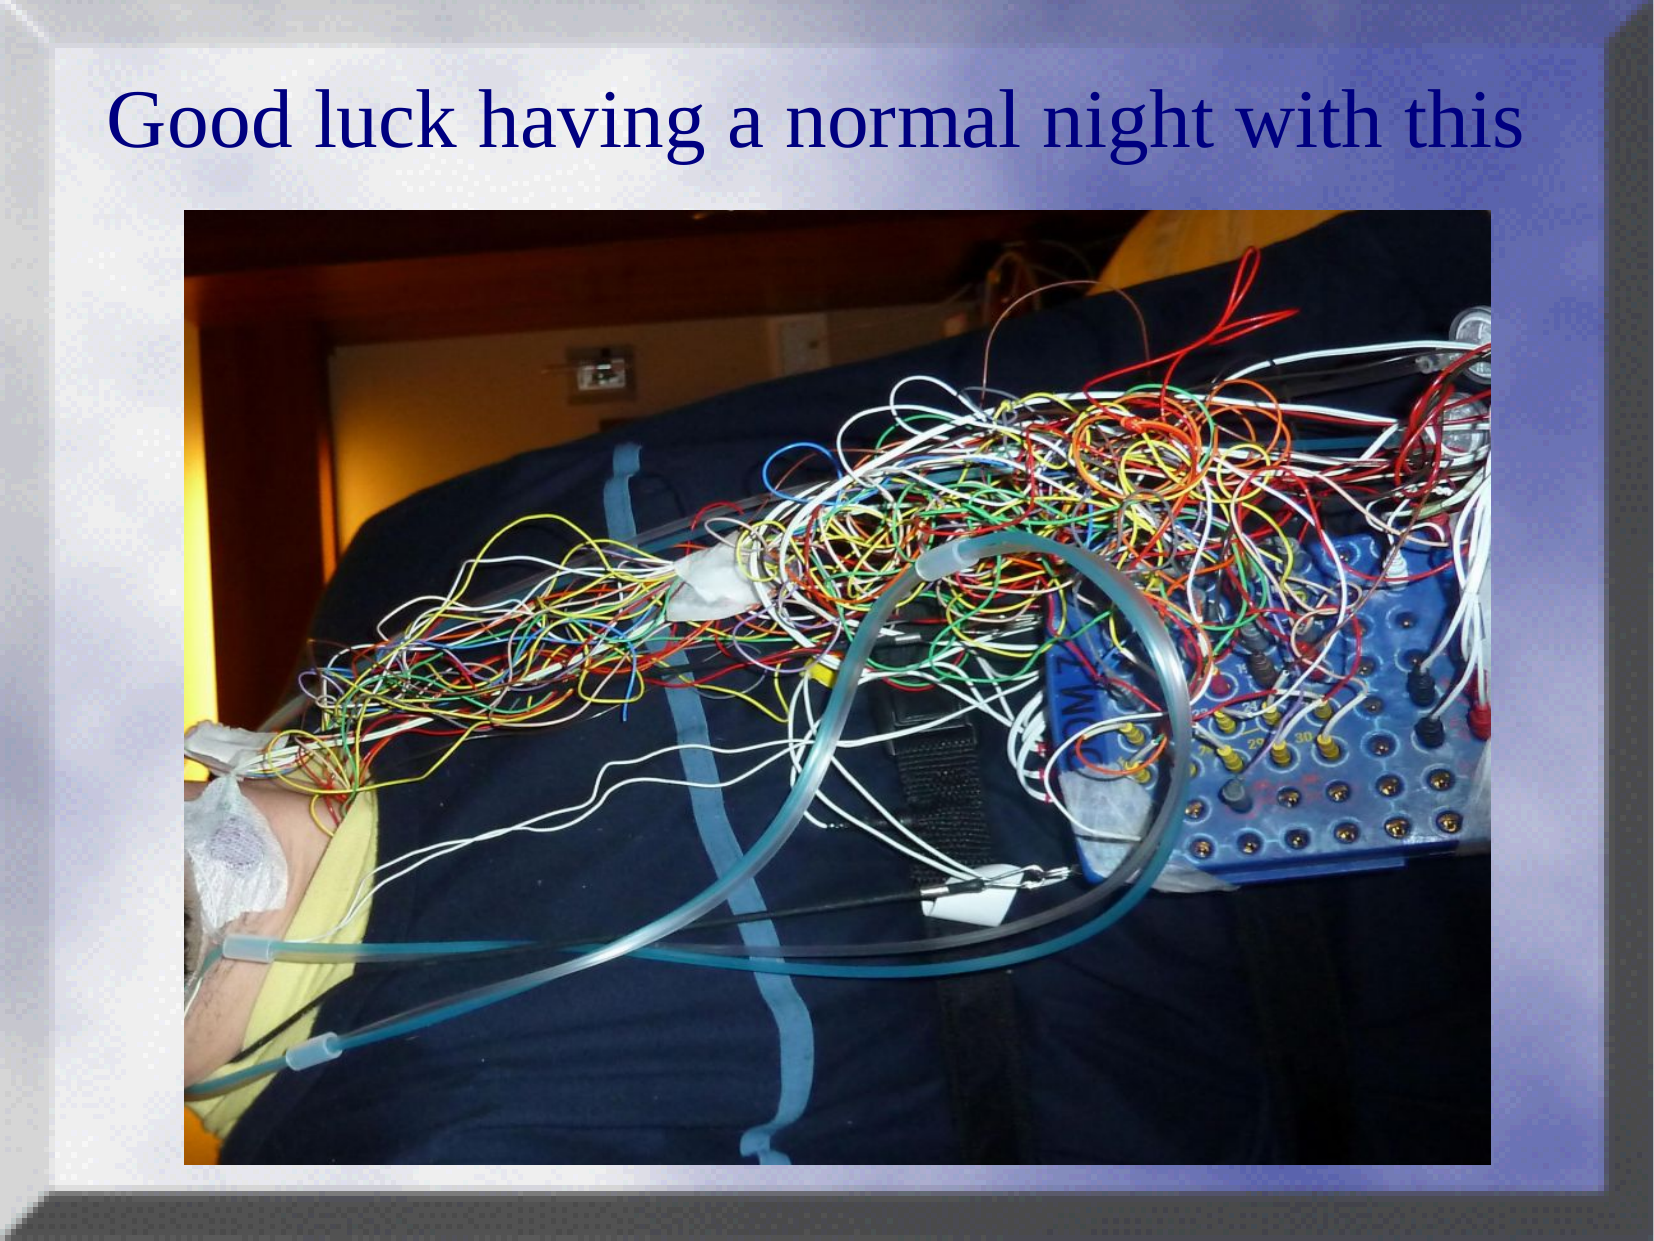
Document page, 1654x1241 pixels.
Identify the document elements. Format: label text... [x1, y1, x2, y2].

picture [0, 0, 1654, 1241]
title Good luck having a normal night with this [49, 66, 1585, 173]
